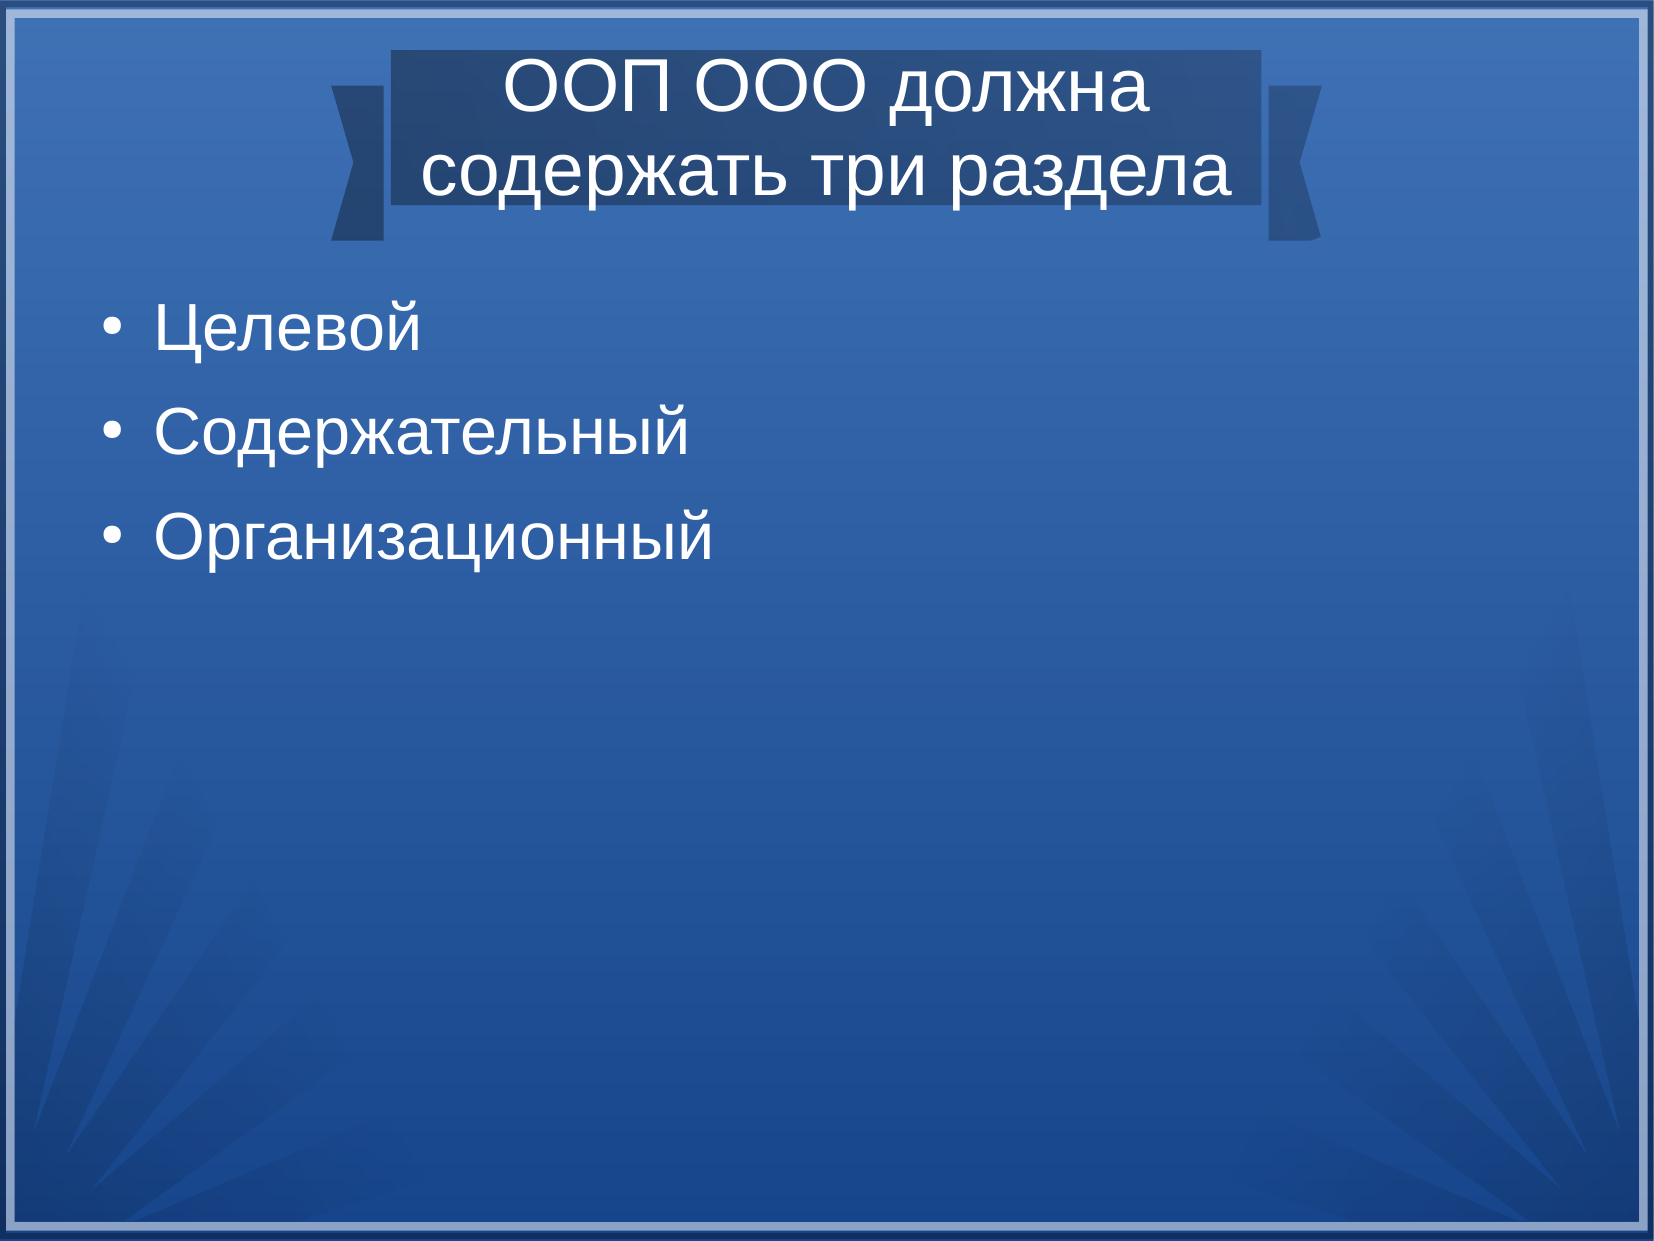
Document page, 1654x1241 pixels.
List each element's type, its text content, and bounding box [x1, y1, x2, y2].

list Целевой Содержательный Организационный [82, 290, 1538, 1241]
title ООП ООО должна содержать три раздела [389, 43, 1264, 212]
